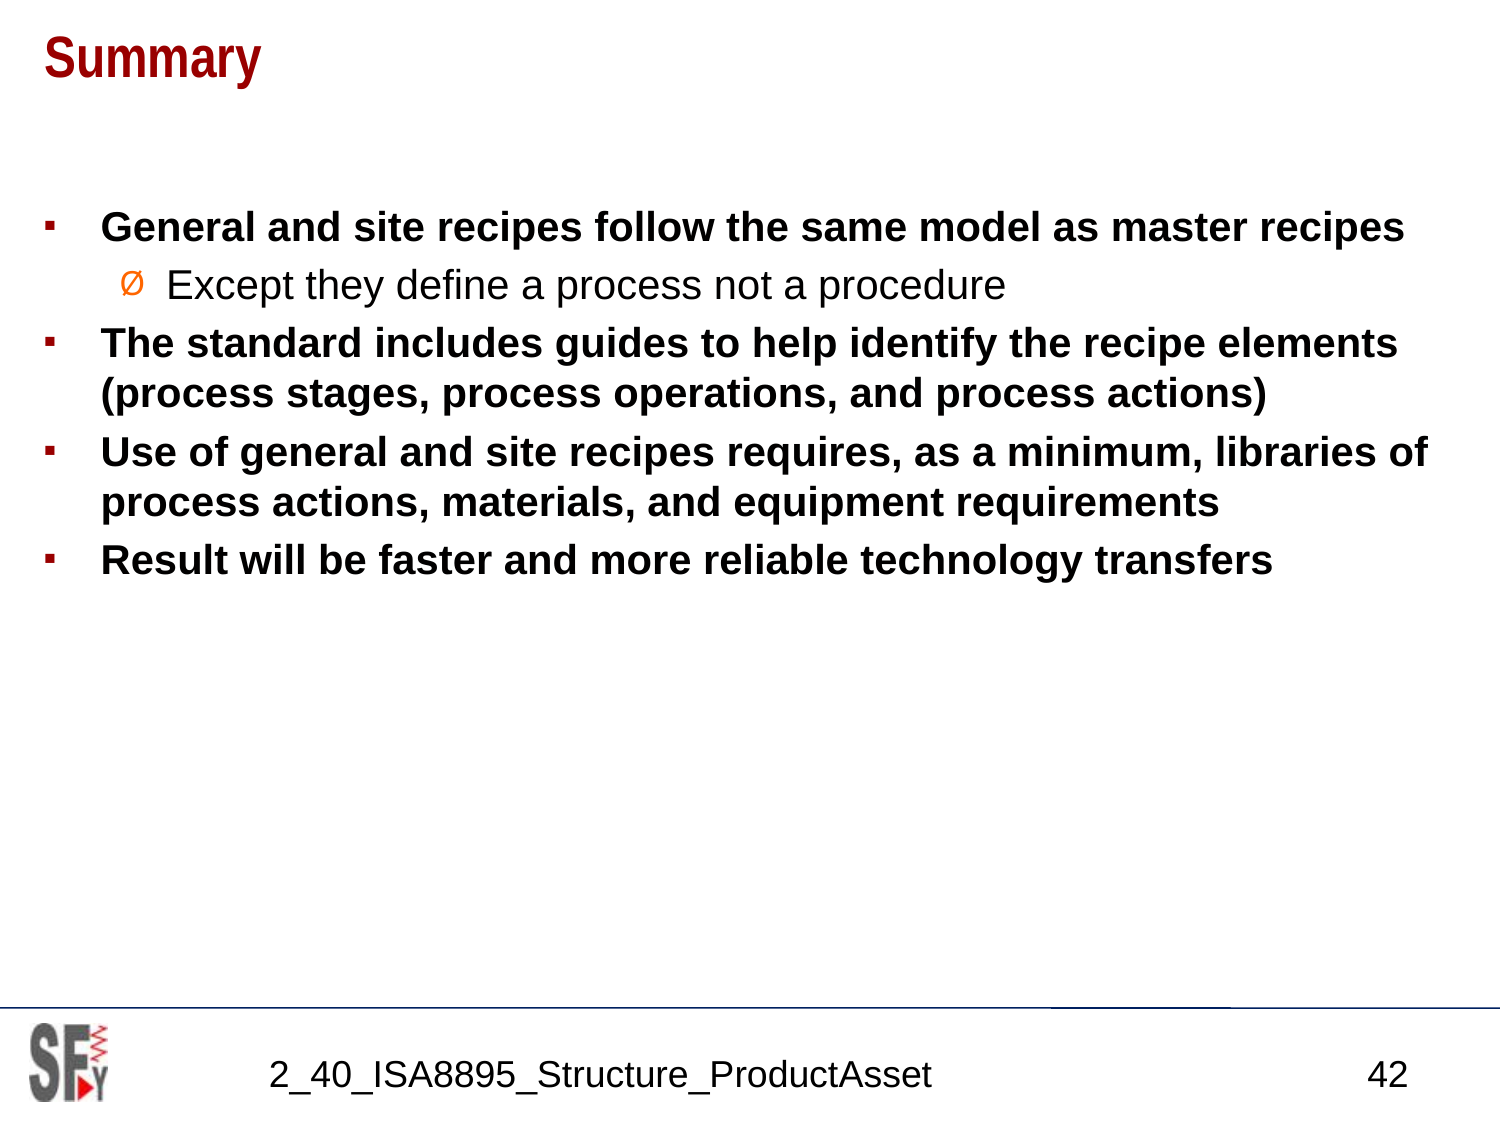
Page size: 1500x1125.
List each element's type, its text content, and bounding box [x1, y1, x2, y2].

list General and site recipes follow the same model as master recipes Except they define a process not a procedure The standard includes guides to help identify the recipe elements (process stages, process operations, and process actions) Use of general and site recipes requires, as a minimum, libraries of process actions, materials, and equipment requirements Result will be faster and more reliable technology transfers [29, 184, 1471, 988]
footer 2_40_ISA8895_Structure_ProductAsset [253, 1034, 1336, 1103]
slide_number <numéro> [1352, 1034, 1490, 1103]
title Summary [29, 12, 1471, 138]
picture [29, 1023, 108, 1102]
